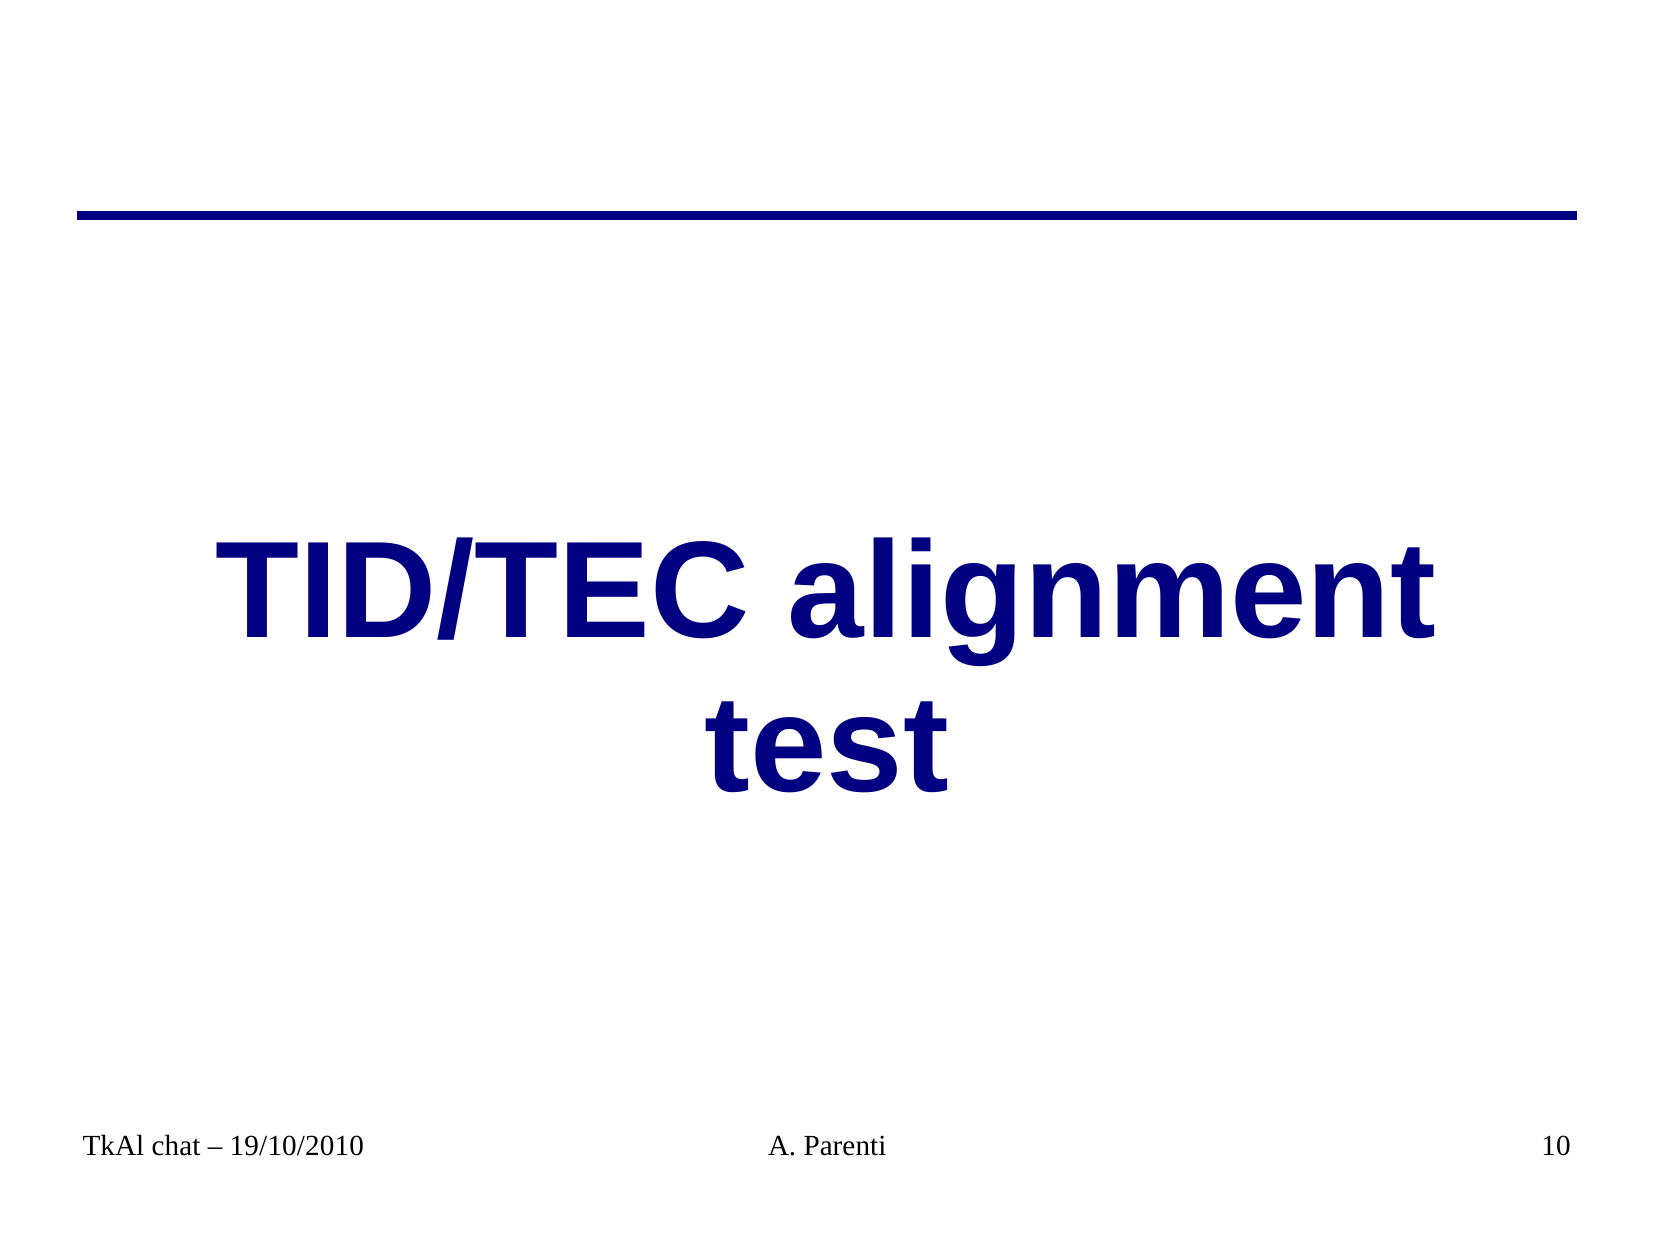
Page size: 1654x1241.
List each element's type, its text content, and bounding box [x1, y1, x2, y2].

subtitle TID/TEC alignment test [82, 232, 1571, 1102]
